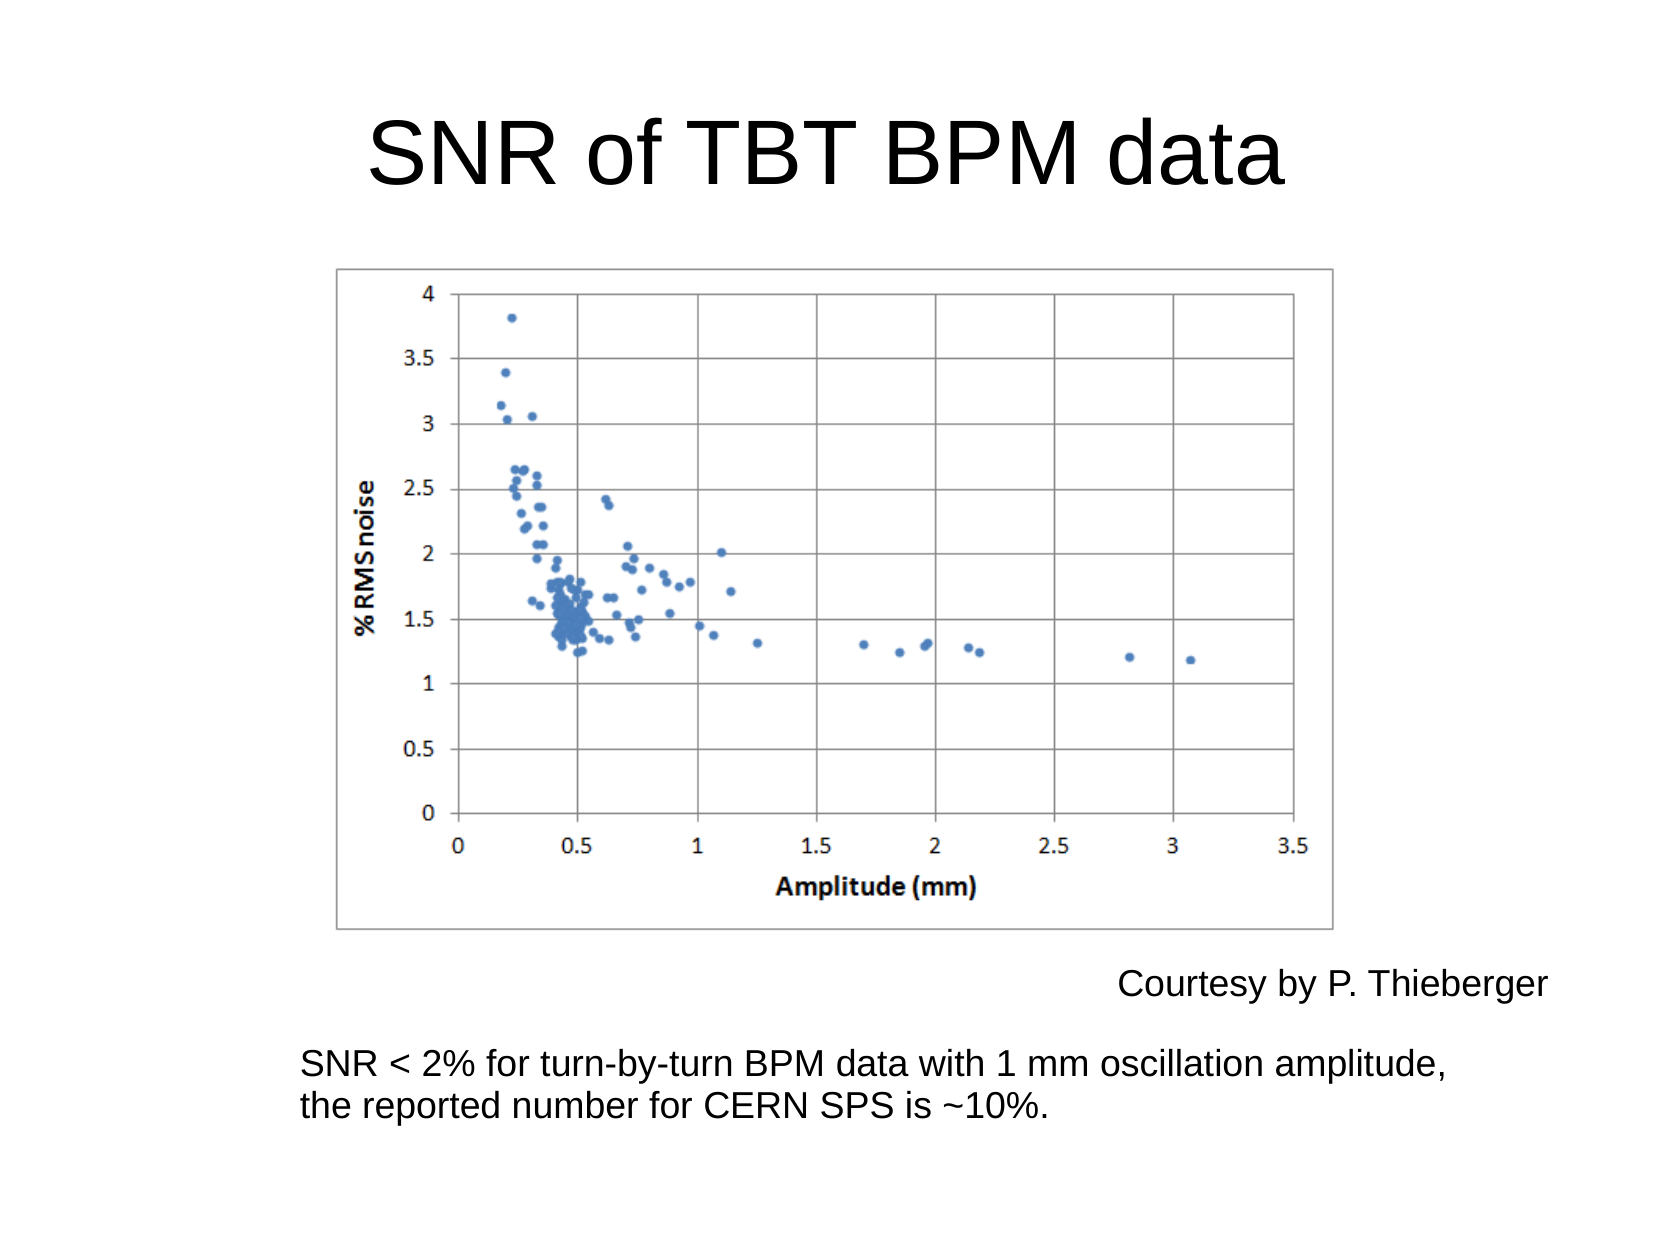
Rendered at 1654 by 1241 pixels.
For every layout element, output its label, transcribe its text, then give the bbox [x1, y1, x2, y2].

text_box Courtesy by P. Thieberger [1102, 954, 1591, 1012]
picture [330, 261, 1348, 938]
title SNR of TBT BPM data [82, 49, 1571, 257]
text_box SNR < 2% for turn-by-turn BPM data with 1 mm oscillation amplitude, the reported number for CERN SPS is ~10%. [285, 1035, 1486, 1134]
